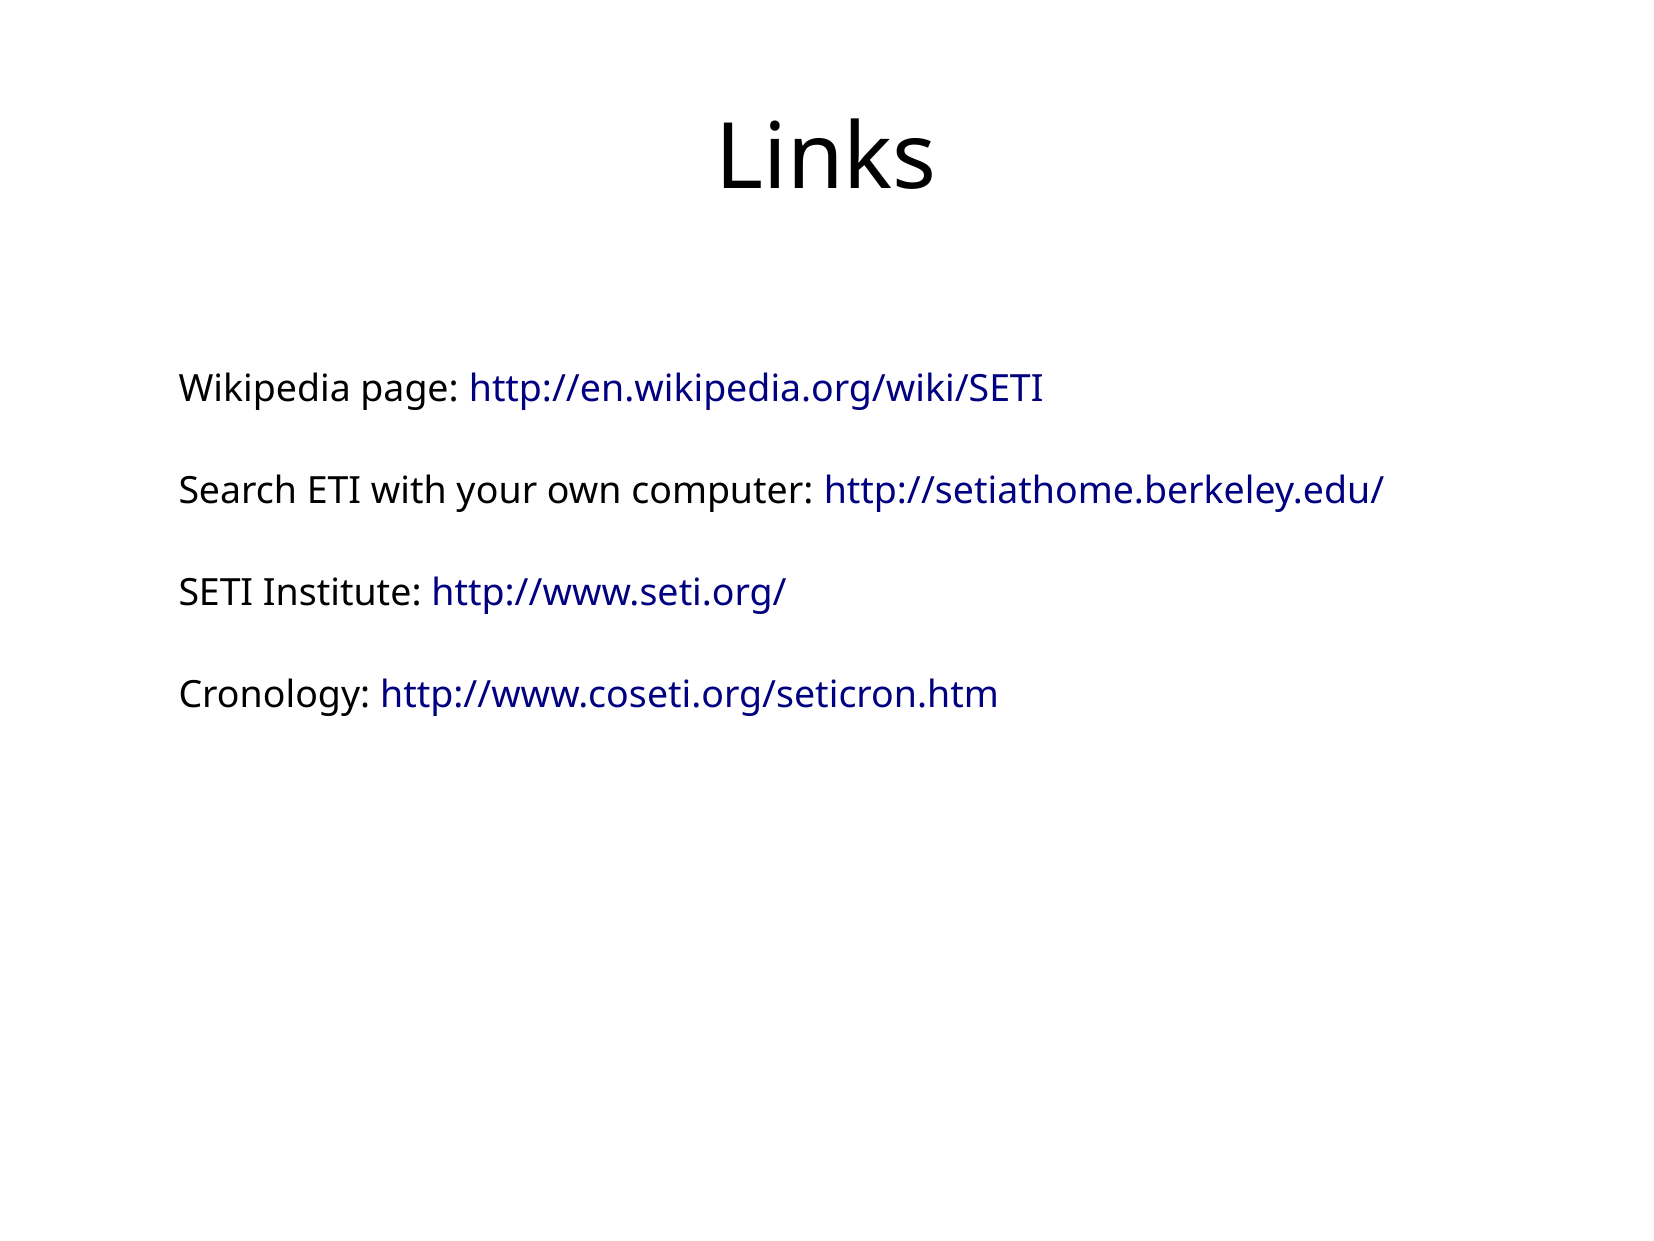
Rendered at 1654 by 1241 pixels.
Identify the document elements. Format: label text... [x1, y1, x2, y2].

title Links [82, 49, 1571, 257]
text_box Wikipedia page: http://en.wikipedia.org/wiki/SETI Search ETI with your own computer: http://setiathome.berkeley.edu/ SETI Institute: http://www.seti.org/ Cronology: http://www.coseti.org/seticron.htm [163, 353, 1476, 837]
